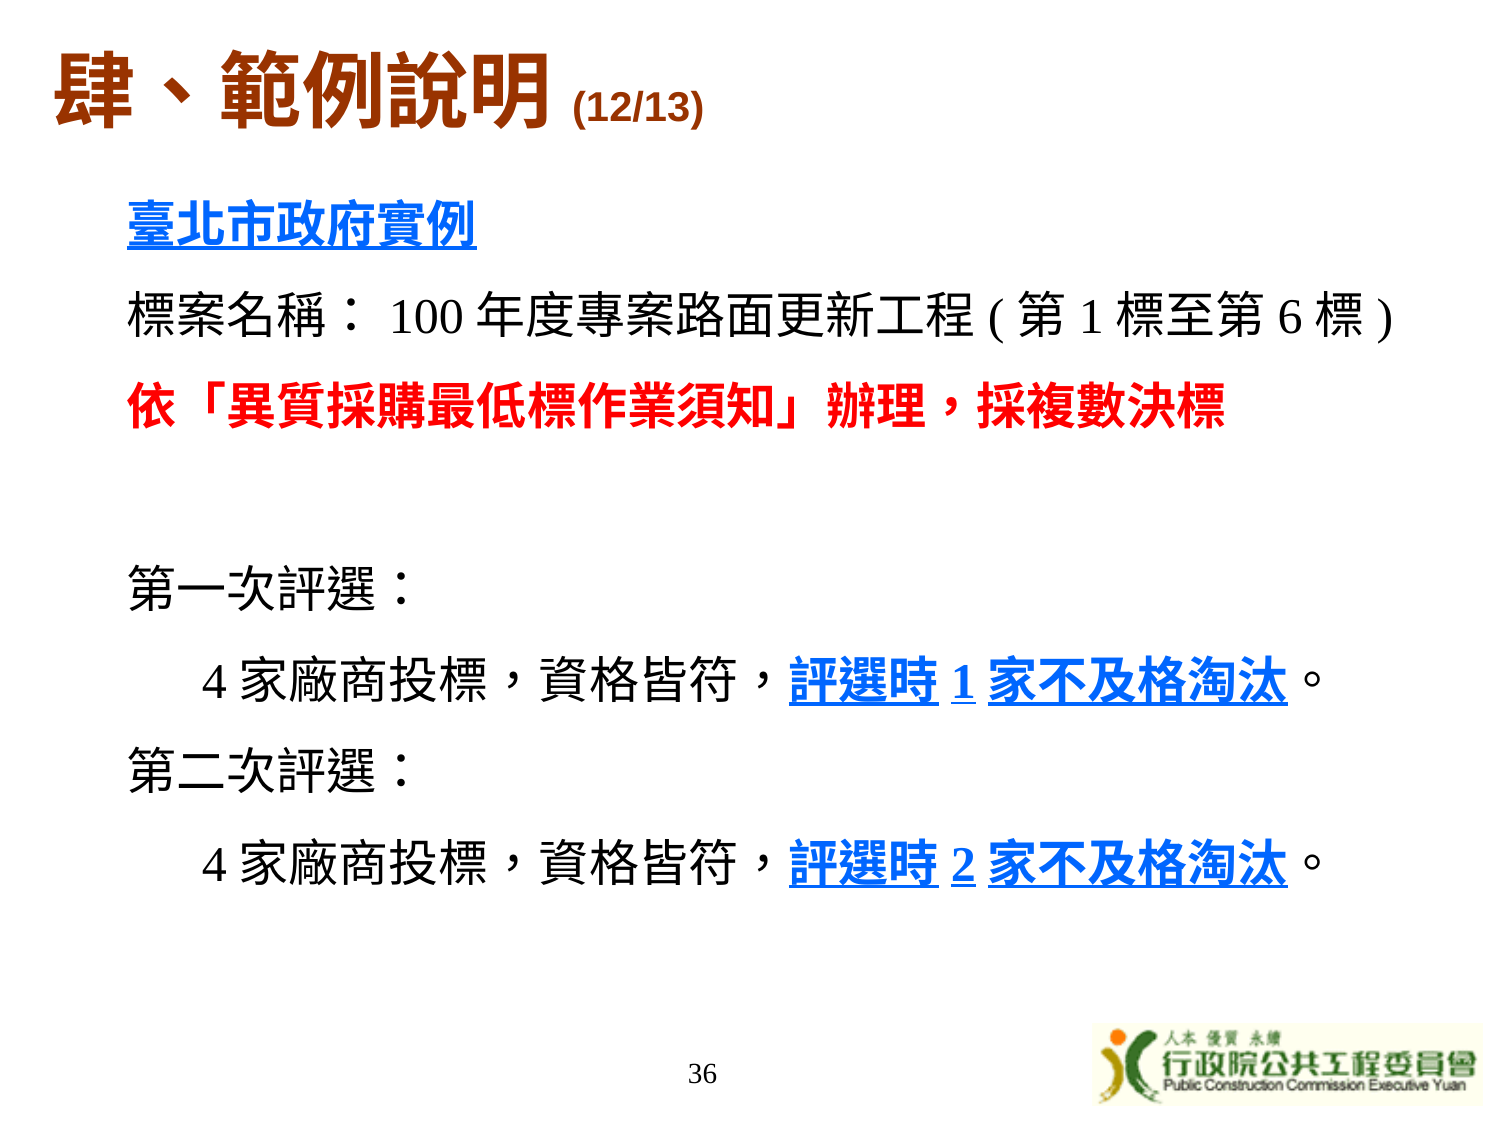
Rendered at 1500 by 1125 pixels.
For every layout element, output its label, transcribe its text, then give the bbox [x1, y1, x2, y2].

title 肆、範例說明(12/13) [37, 25, 1461, 152]
text_box 臺北市政府實例 標案名稱：100年度專案路面更新工程(第1標至第6標) 依「異質採購最低標作業須知」辦理，採複數決標 第一次評選： 4家廠商投標，資格皆符，評選時1家不及格淘汰。 第二次評選： 4家廠商投標，資格皆符，評選時2家不及格淘汰。 [112, 184, 1424, 899]
text_box <編號> [643, 1046, 762, 1098]
picture [1092, 1023, 1483, 1106]
